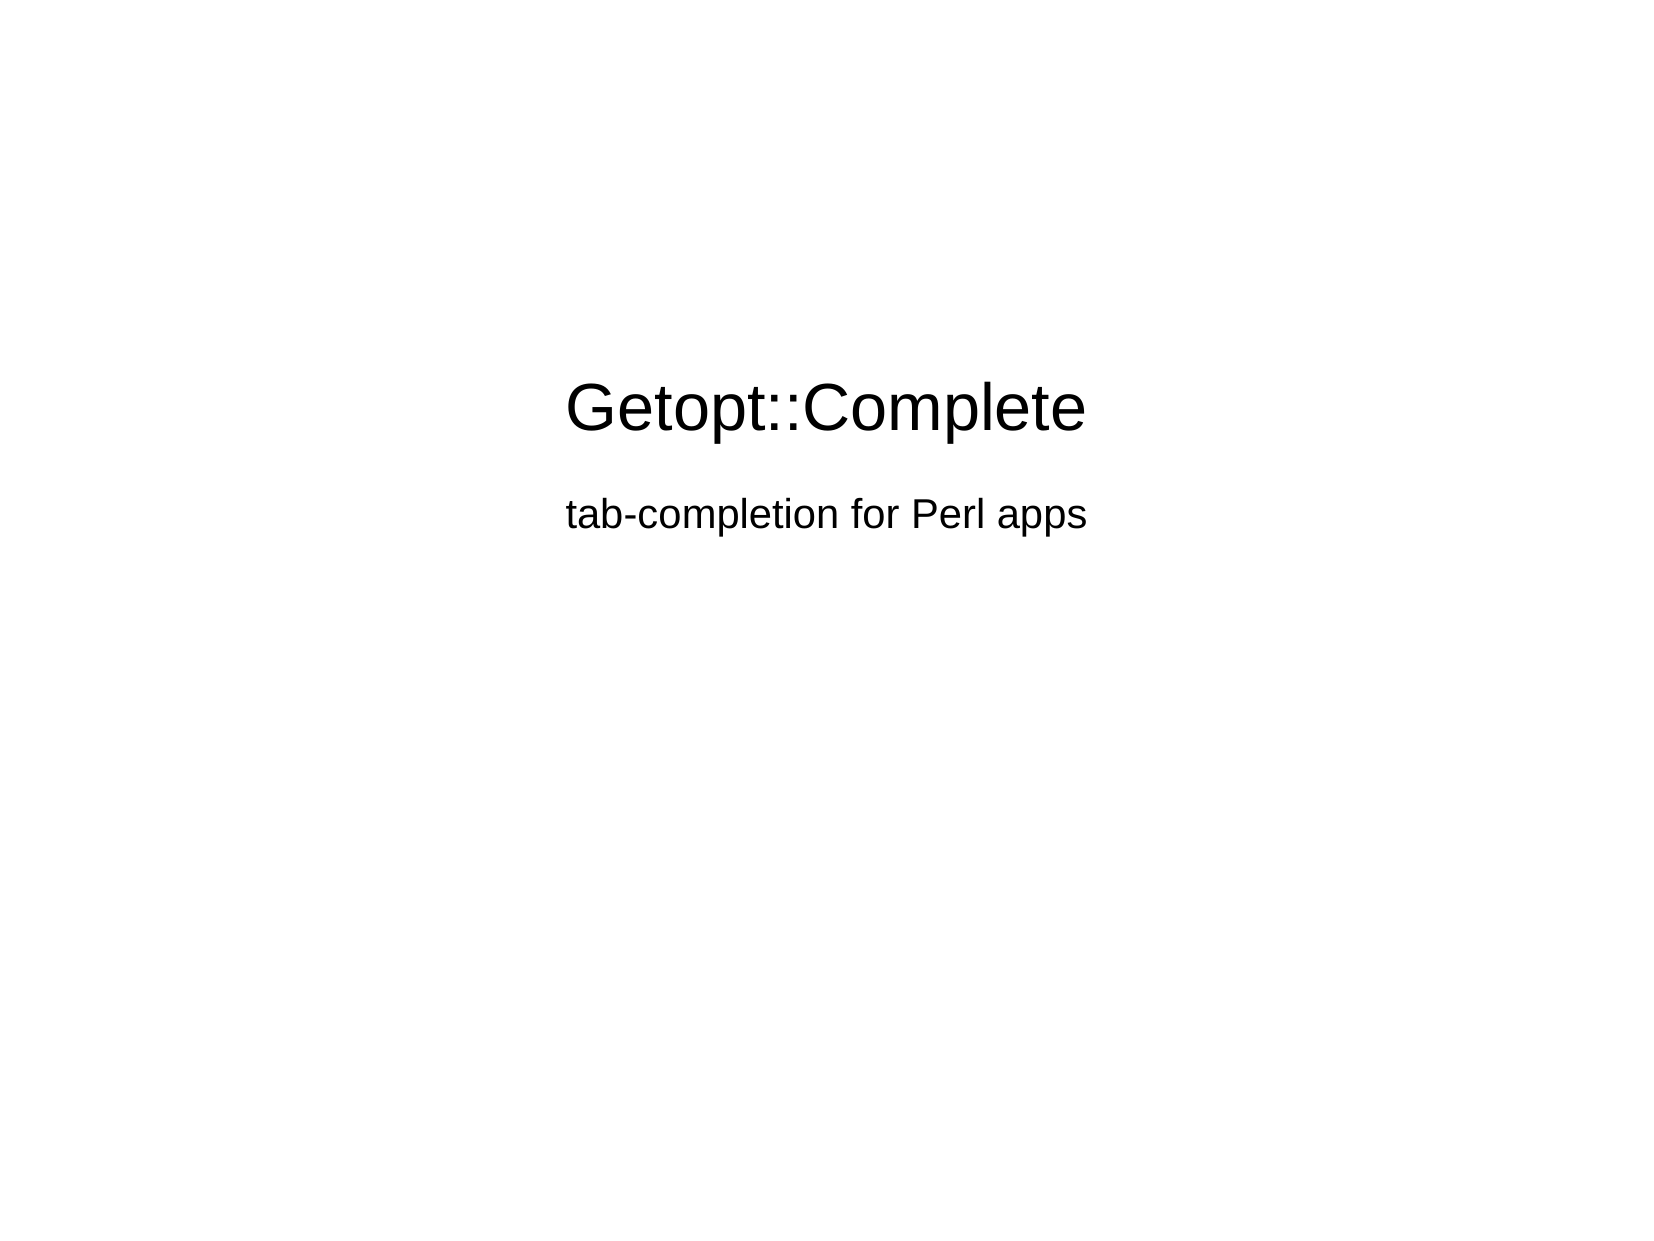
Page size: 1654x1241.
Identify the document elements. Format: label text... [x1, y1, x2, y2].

subtitle Getopt::Complete tab-completion for Perl apps [82, 49, 1571, 1109]
